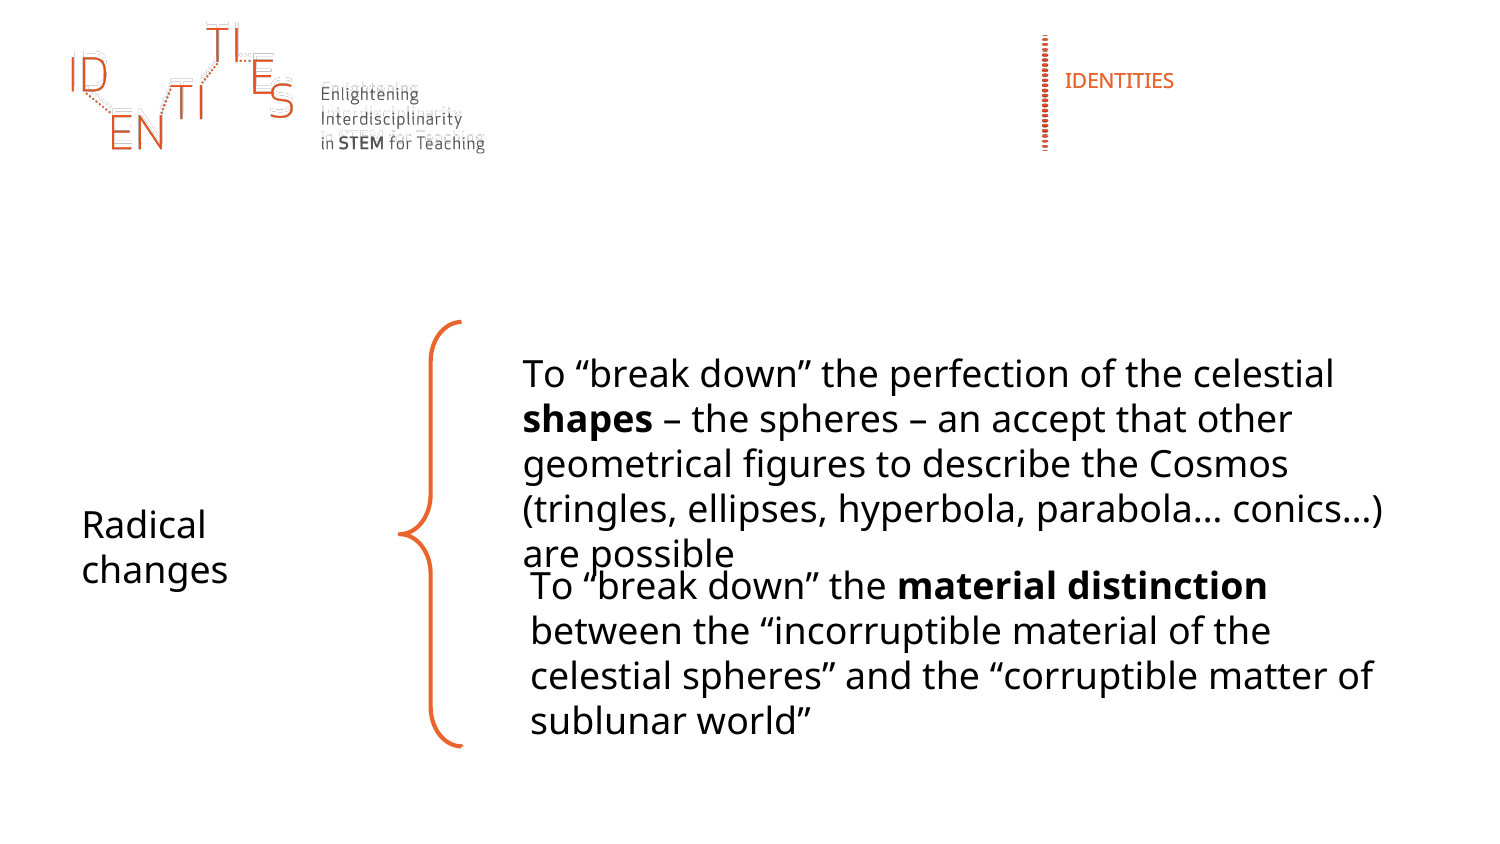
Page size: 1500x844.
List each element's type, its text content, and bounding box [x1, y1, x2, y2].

text_box To “break down” the perfection of the celestial shapes – the spheres – an accept that other geometrical figures to describe the Cosmos (tringles, ellipses, hyperbola, parabola… conics…) are possible [507, 342, 1411, 540]
text_box IDENTITIES [1050, 60, 1472, 121]
picture [1042, 35, 1051, 151]
text_box To “break down” the material distinction between the “incorruptible material of the celestial spheres” and the “corruptible matter of sublunar world” [515, 554, 1403, 706]
picture [71, 18, 485, 157]
text_box Radical changes [66, 493, 365, 555]
